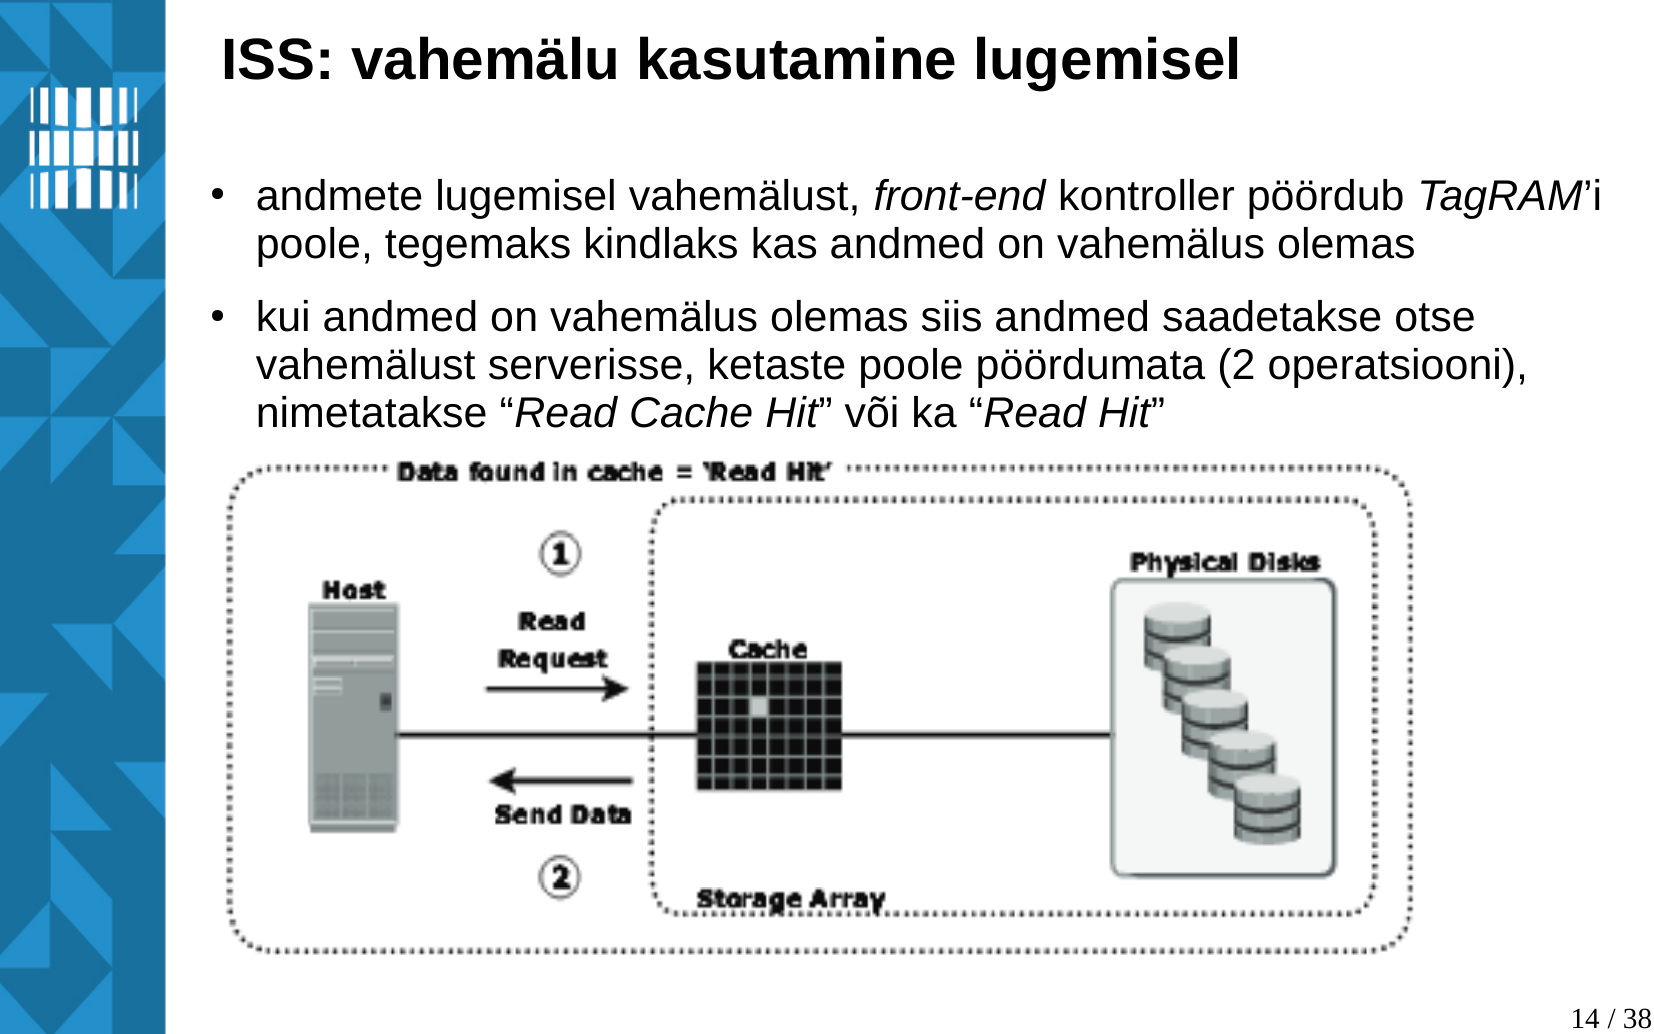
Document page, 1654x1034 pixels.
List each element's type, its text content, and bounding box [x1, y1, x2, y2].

picture [205, 431, 1429, 975]
title ISS: vahemälu kasutamine lugemisel [221, 17, 1522, 101]
list andmete lugemisel vahemälust, front-end kontroller pöördub TagRAM’i poole, tegemaks kindlaks kas andmed on vahemälus olemas kui andmed on vahemälus olemas siis andmed saadetakse otse vahemälust serverisse, ketaste poole pöördumata (2 operatsiooni), nimetatakse “Read Cache Hit” või ka “Read Hit” [194, 171, 1619, 455]
